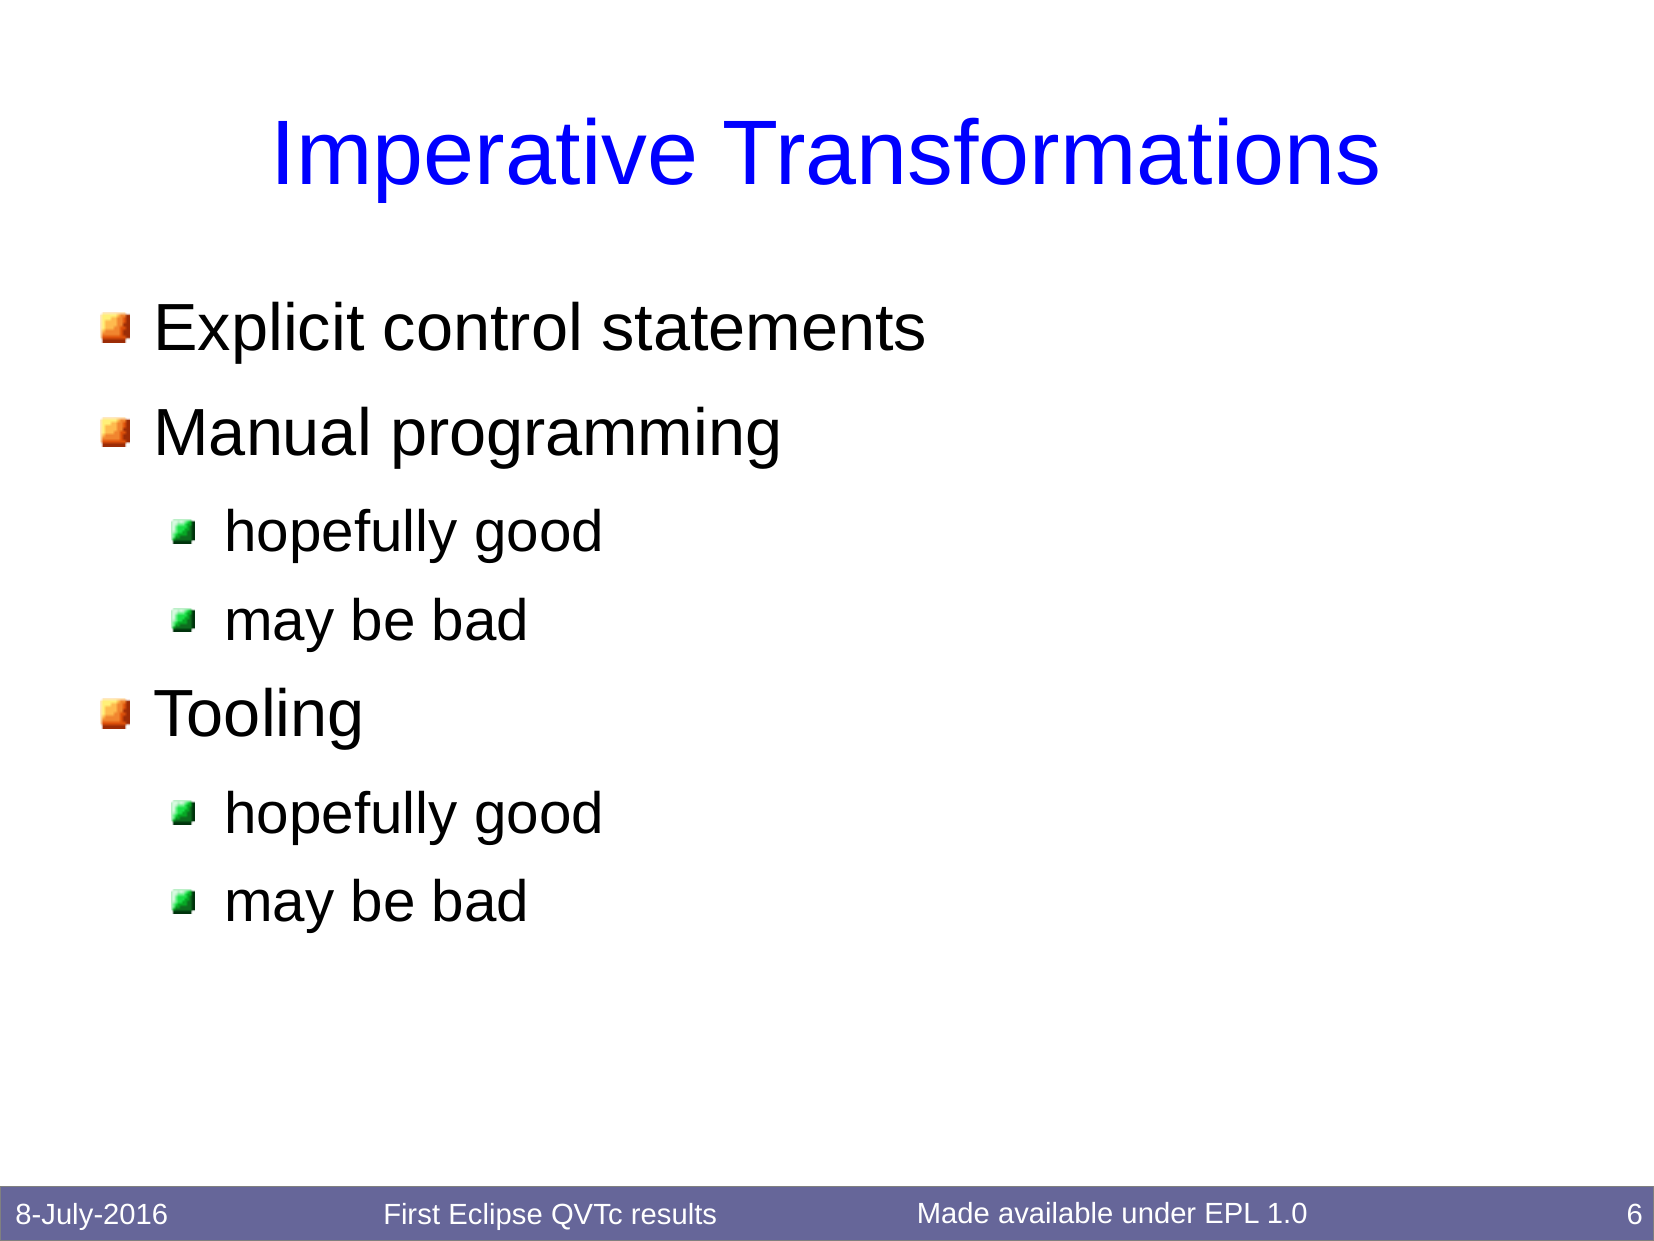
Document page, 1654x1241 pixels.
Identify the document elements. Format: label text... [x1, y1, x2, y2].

list Explicit control statements Manual programming hopefully good may be bad Tooling hopefully good may be bad [82, 290, 1571, 1109]
title Imperative Transformations [82, 49, 1571, 257]
